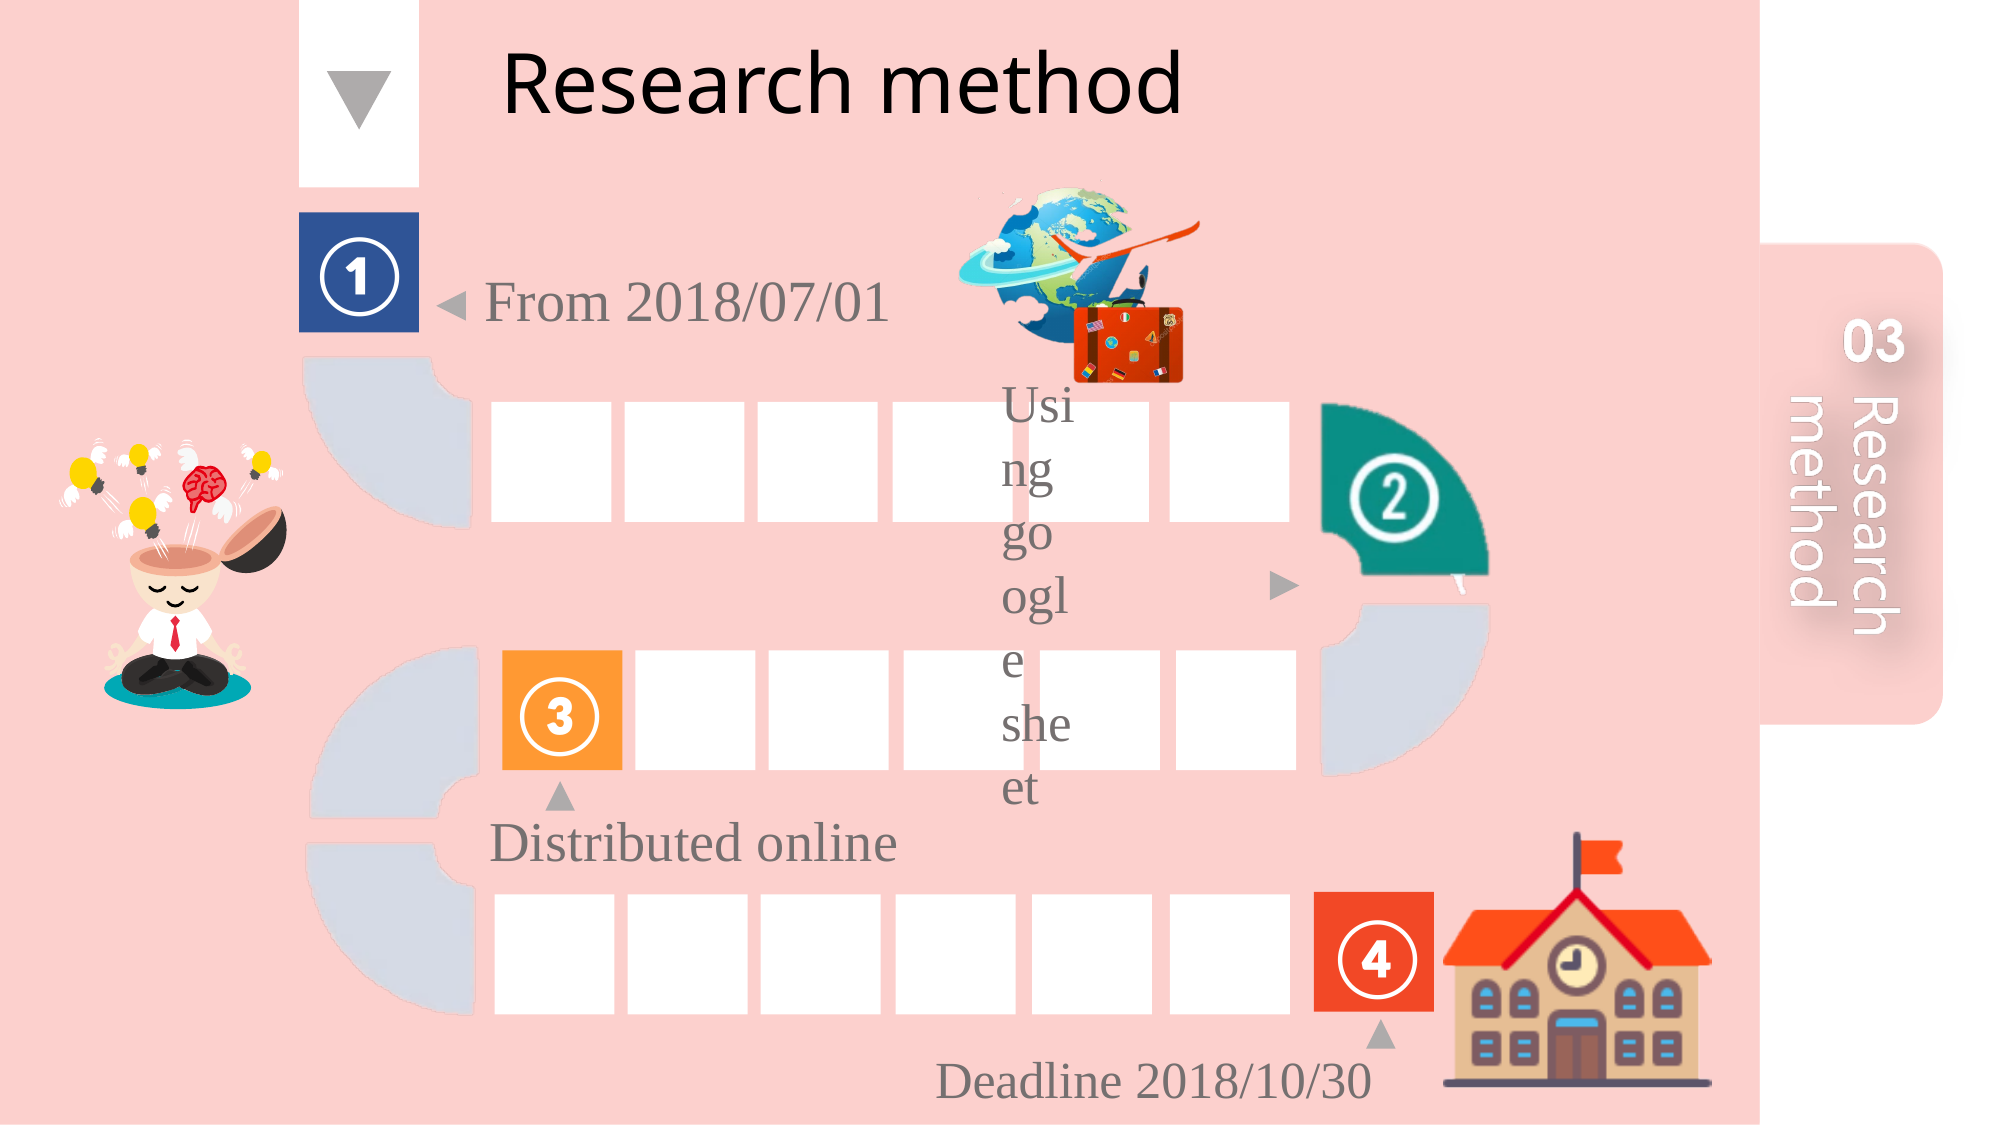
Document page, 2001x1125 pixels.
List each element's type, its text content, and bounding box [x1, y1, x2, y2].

text_box [0, 0, 1943, 1125]
picture [270, 601, 579, 1061]
text_box ③ [492, 654, 610, 766]
text_box From 2018/07/01 [469, 255, 953, 345]
picture [926, 160, 1230, 404]
picture [1743, 286, 1943, 741]
picture [267, 311, 571, 574]
text_box Distributed online [474, 797, 917, 883]
text_box Deadline 2018/10/30 [919, 1039, 1434, 1113]
text_box ① [292, 214, 426, 326]
text_box ④ [1310, 898, 1443, 1014]
picture [1222, 385, 1712, 1099]
text_box Using google sheet [814, 533, 1268, 629]
title Research method [484, 14, 1301, 159]
